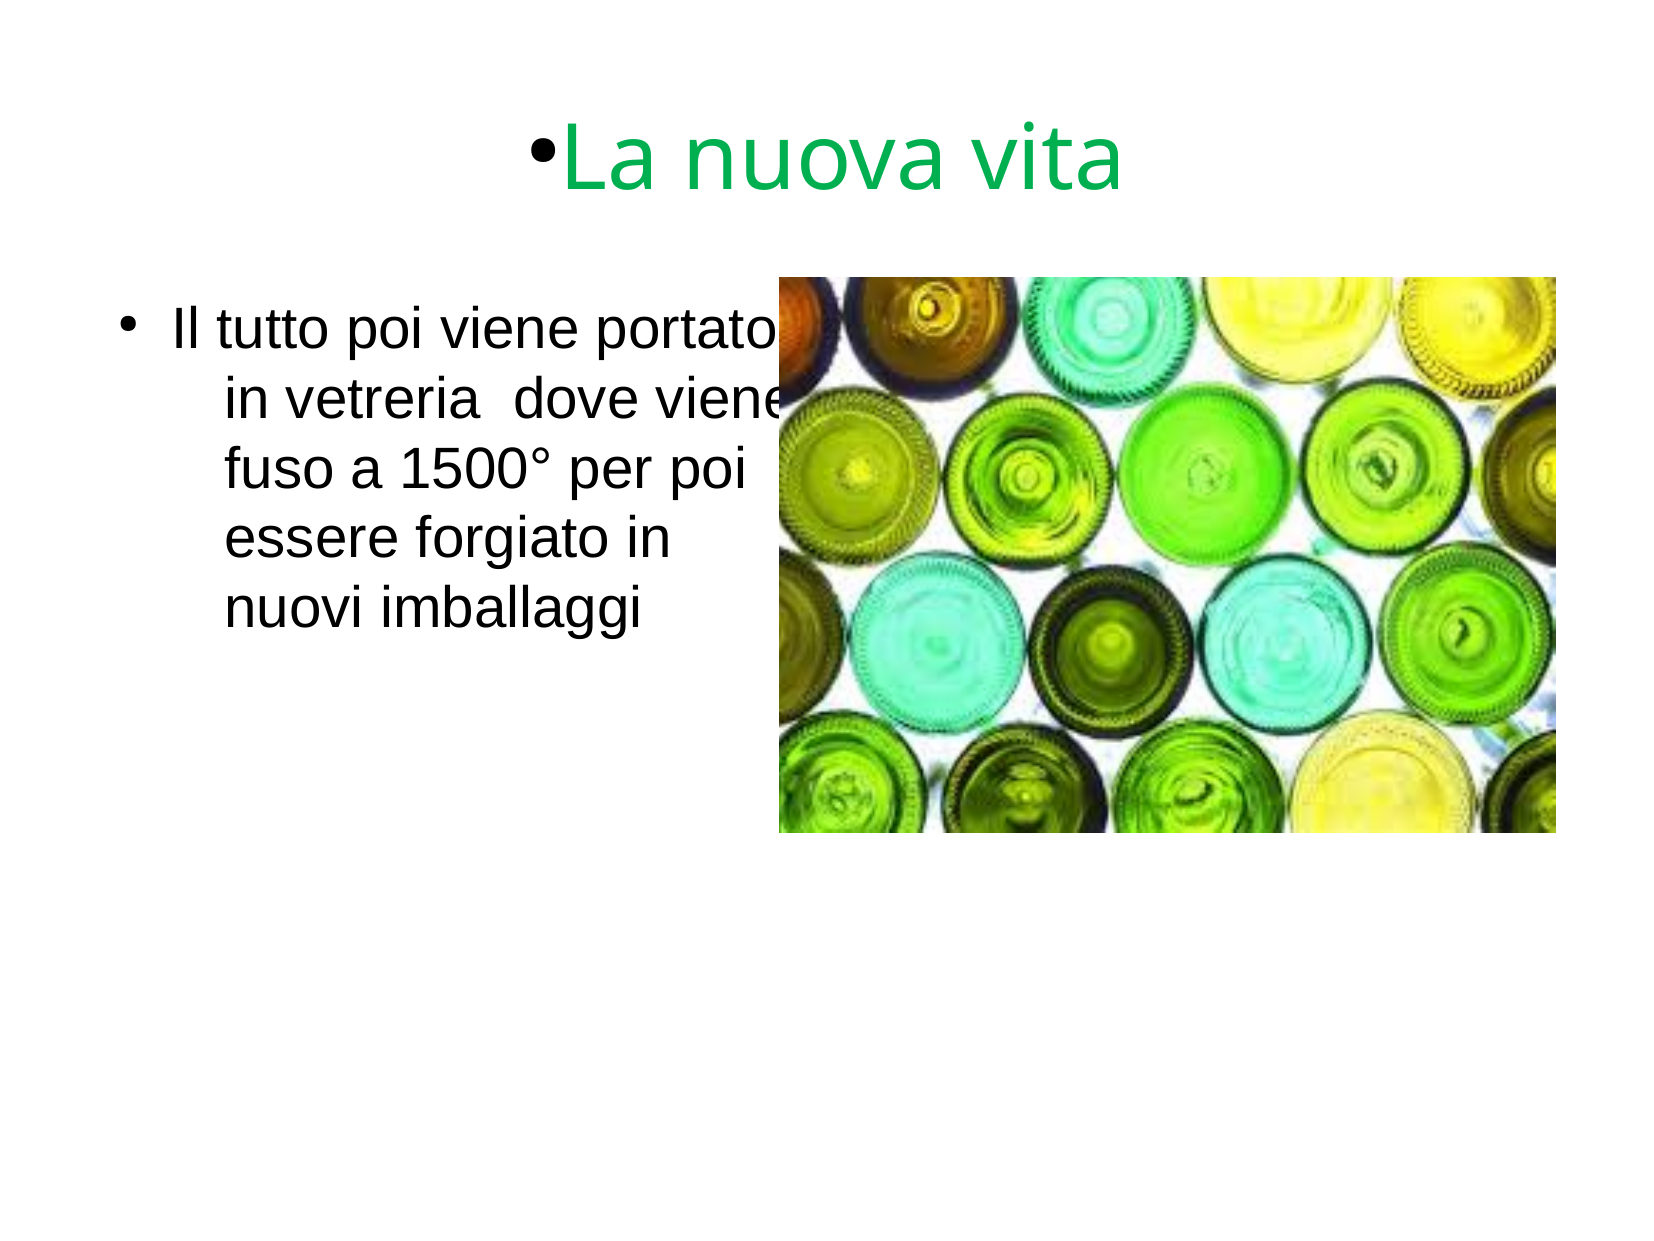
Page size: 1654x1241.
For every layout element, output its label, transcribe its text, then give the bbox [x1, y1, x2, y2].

list Il tutto poi viene portato in vetreria dove viene fuso a 1500° per poi essere forgiato in nuovi imballaggi [82, 290, 815, 1109]
title La nuova vita [82, 49, 1571, 257]
picture [779, 277, 1556, 833]
